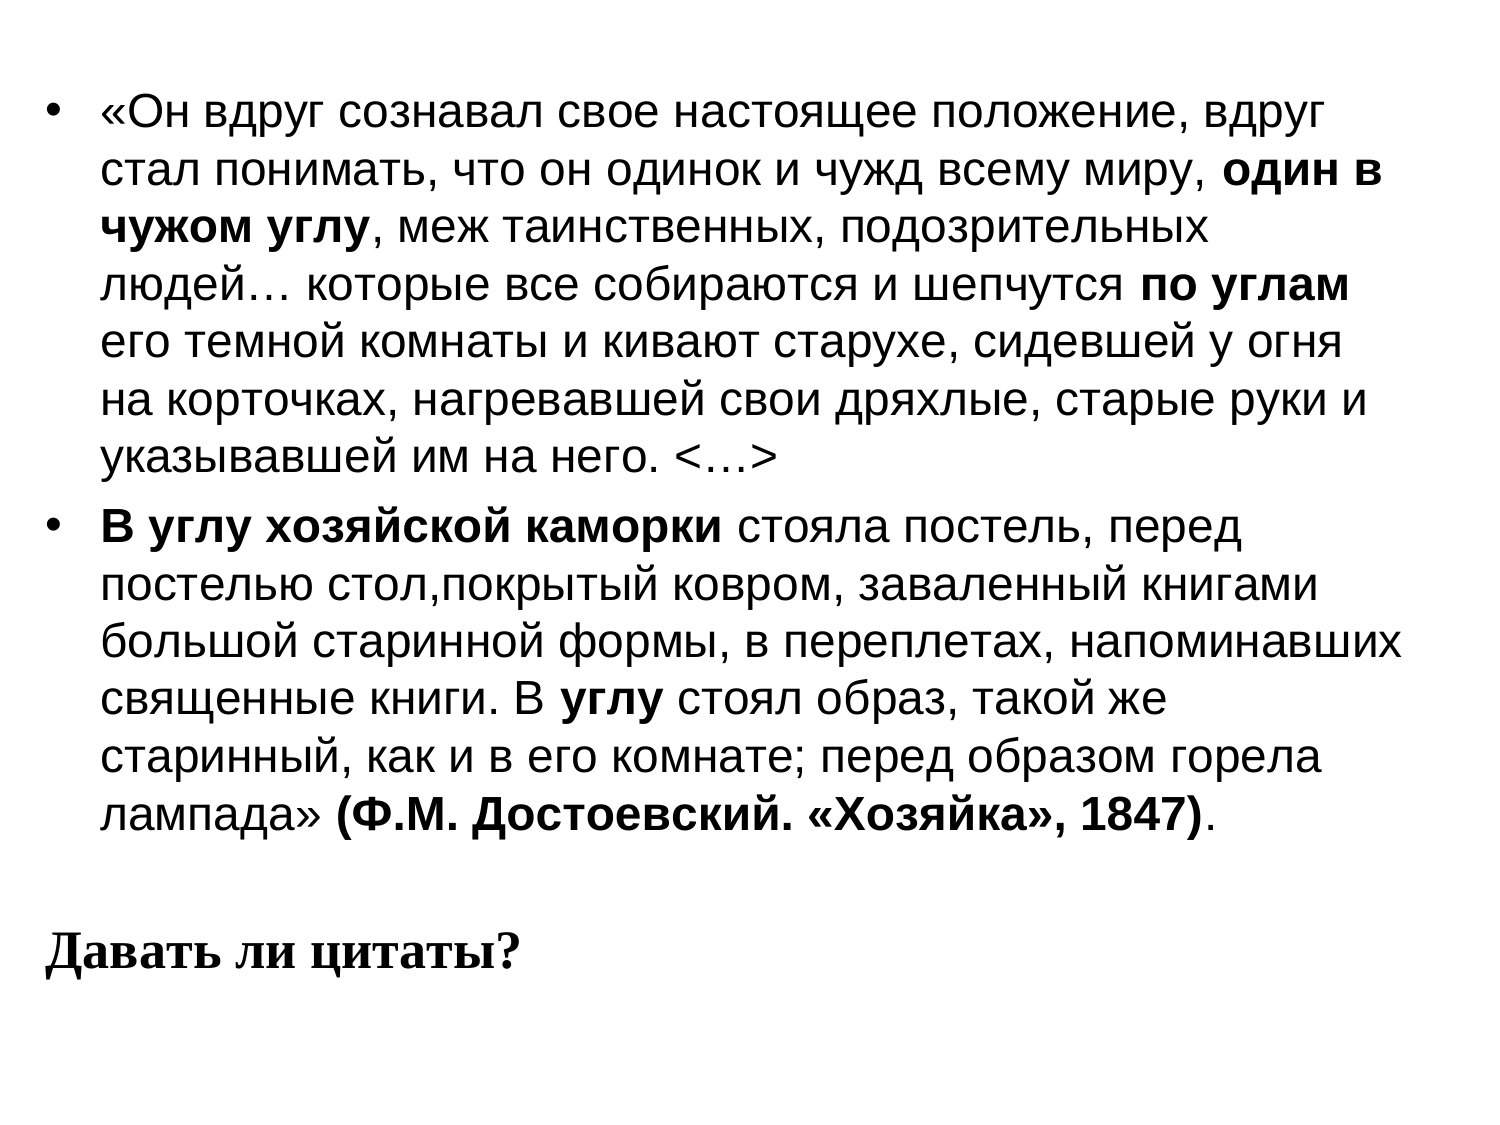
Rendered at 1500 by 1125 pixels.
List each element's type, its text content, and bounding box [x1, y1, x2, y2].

text_box «Он вдруг сознавал свое настоящее положение, вдруг стал понимать, что он одинок и чужд всему миру, один в чужом углу, меж таинственных, подозрительных людей… которые все собираются и шепчутся по углам его темной комнаты и кивают старухе, сидевшей у огня на корточках, нагревавшей свои дряхлые, старые руки и указывавшей им на него. <…> В углу хозяйской каморки стояла постель, перед постелью стол,покрытый ковром, заваленный книгами большой старинной формы, в переплетах, напоминавших священные книги. В углу стоял образ, такой же старинный, как и в его комнате; перед образом горела лампада» (Ф.М. Достоевский. «Хозяйка», 1847). Давать ли цитаты? [29, 0, 1426, 1046]
